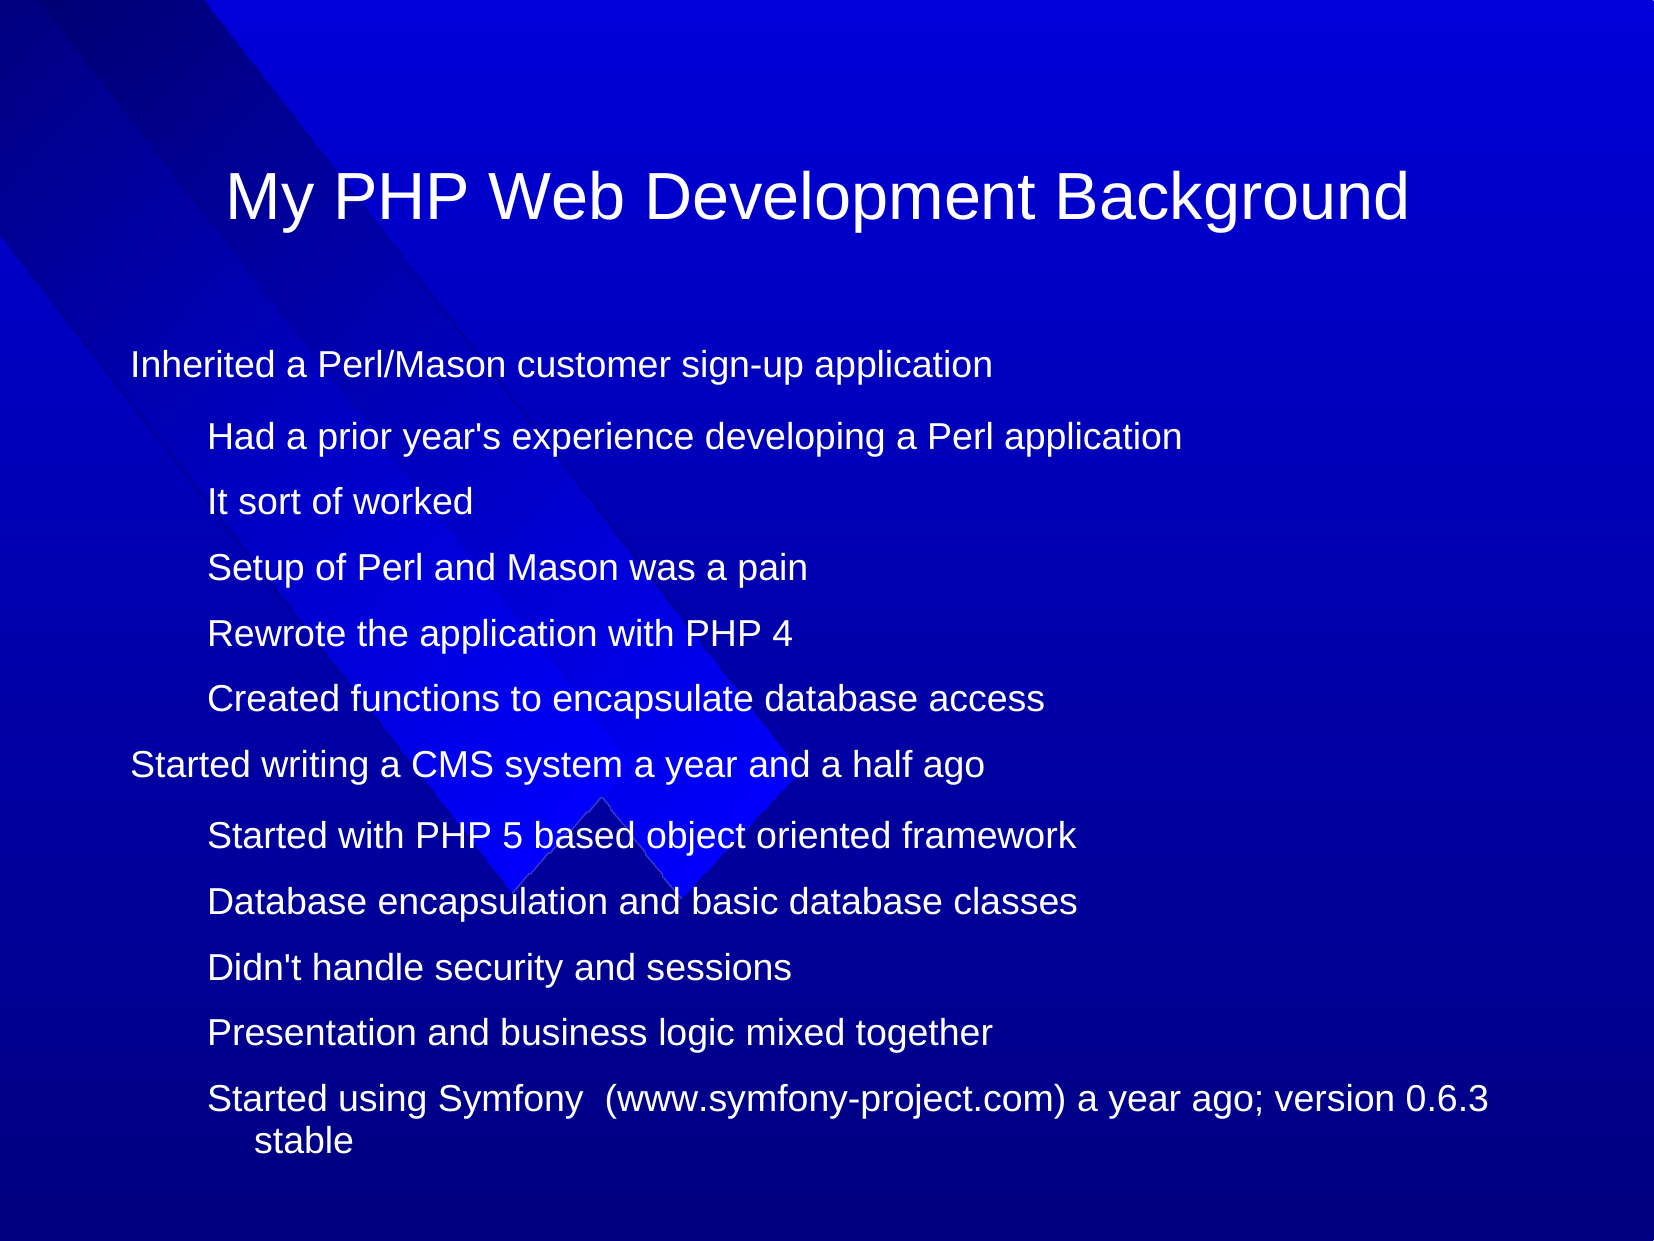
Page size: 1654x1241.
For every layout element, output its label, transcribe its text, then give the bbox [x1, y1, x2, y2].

title My PHP Web Development Background [112, 92, 1525, 301]
list Inherited a Perl/Mason customer sign-up application Had a prior year's experience developing a Perl application It sort of worked Setup of Perl and Mason was a pain Rewrote the application with PHP 4 Created functions to encapsulate database access Started writing a CMS system a year and a half ago Started with PHP 5 based object oriented framework Database encapsulation and basic database classes Didn't handle security and sessions Presentation and business logic mixed together Started using Symfony (www.symfony-project.com) a year ago; version 0.6.3 stable [112, 343, 1525, 1162]
